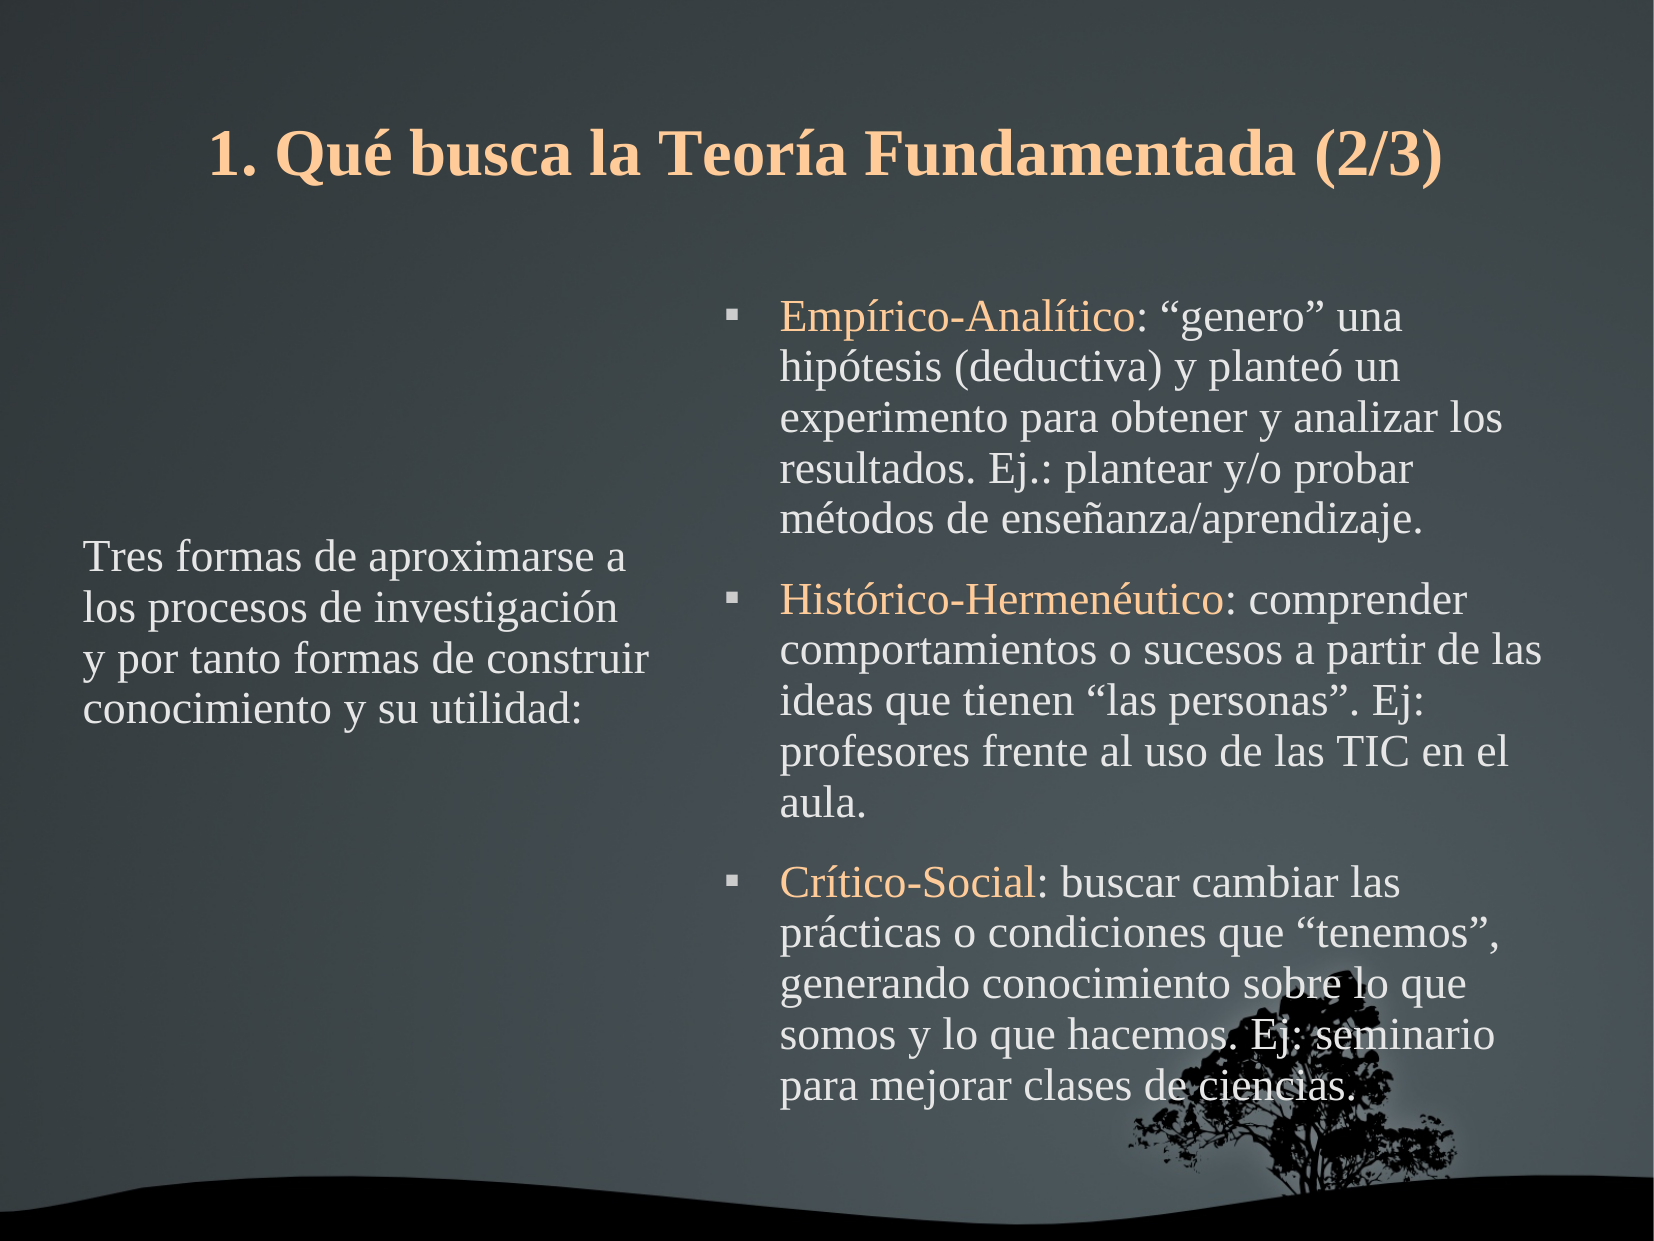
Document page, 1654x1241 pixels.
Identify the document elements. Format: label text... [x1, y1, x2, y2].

list Tres formas de aproximarse a los procesos de investigación y por tanto formas de construir conocimiento y su utilidad: [82, 290, 650, 1109]
picture [0, 0, 1654, 1241]
title 1. Qué busca la Teoría Fundamentada (2/3) [82, 49, 1571, 257]
list Empírico-Analítico: “genero” una hipótesis (deductiva) y planteó un experimento para obtener y analizar los resultados. Ej.: plantear y/o probar métodos de enseñanza/aprendizaje. Histórico-Hermenéutico: comprender comportamientos o sucesos a partir de las ideas que tienen “las personas”. Ej: profesores frente al uso de las TIC en el aula. Crítico-Social: buscar cambiar las prácticas o condiciones que “tenemos”, generando conocimiento sobre lo que somos y lo que hacemos. Ej: seminario para mejorar clases de ciencias. [708, 290, 1572, 1111]
